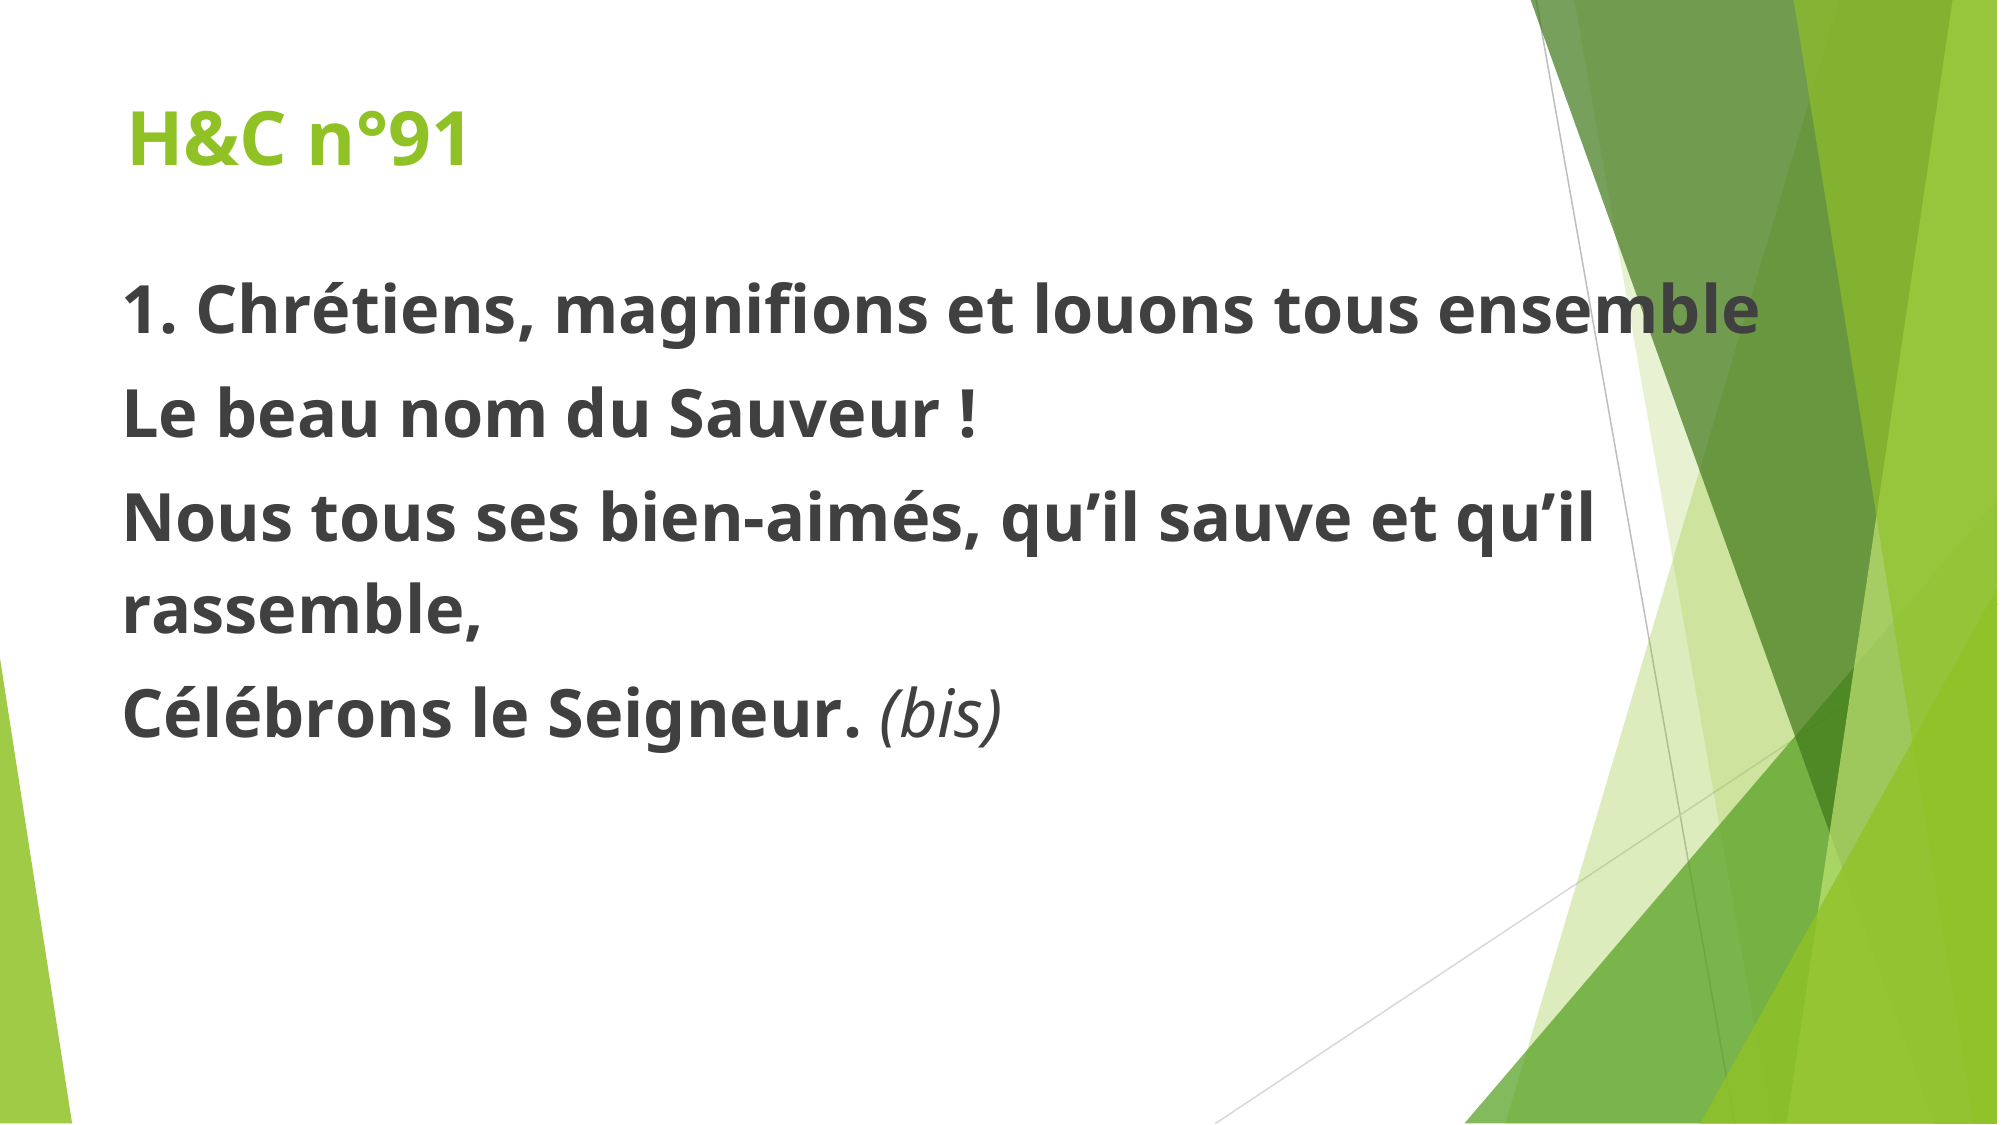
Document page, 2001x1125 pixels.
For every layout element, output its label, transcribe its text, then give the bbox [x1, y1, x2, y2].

text_box 1. Chrétiens, magnifions et louons tous ensemble Le beau nom du Sauveur ! Nous tous ses bien-aimés, qu’il sauve et qu’il rassemble, Célébrons le Seigneur. (bis) [106, 247, 1973, 1037]
text_box H&C n°91 [111, 82, 1522, 201]
